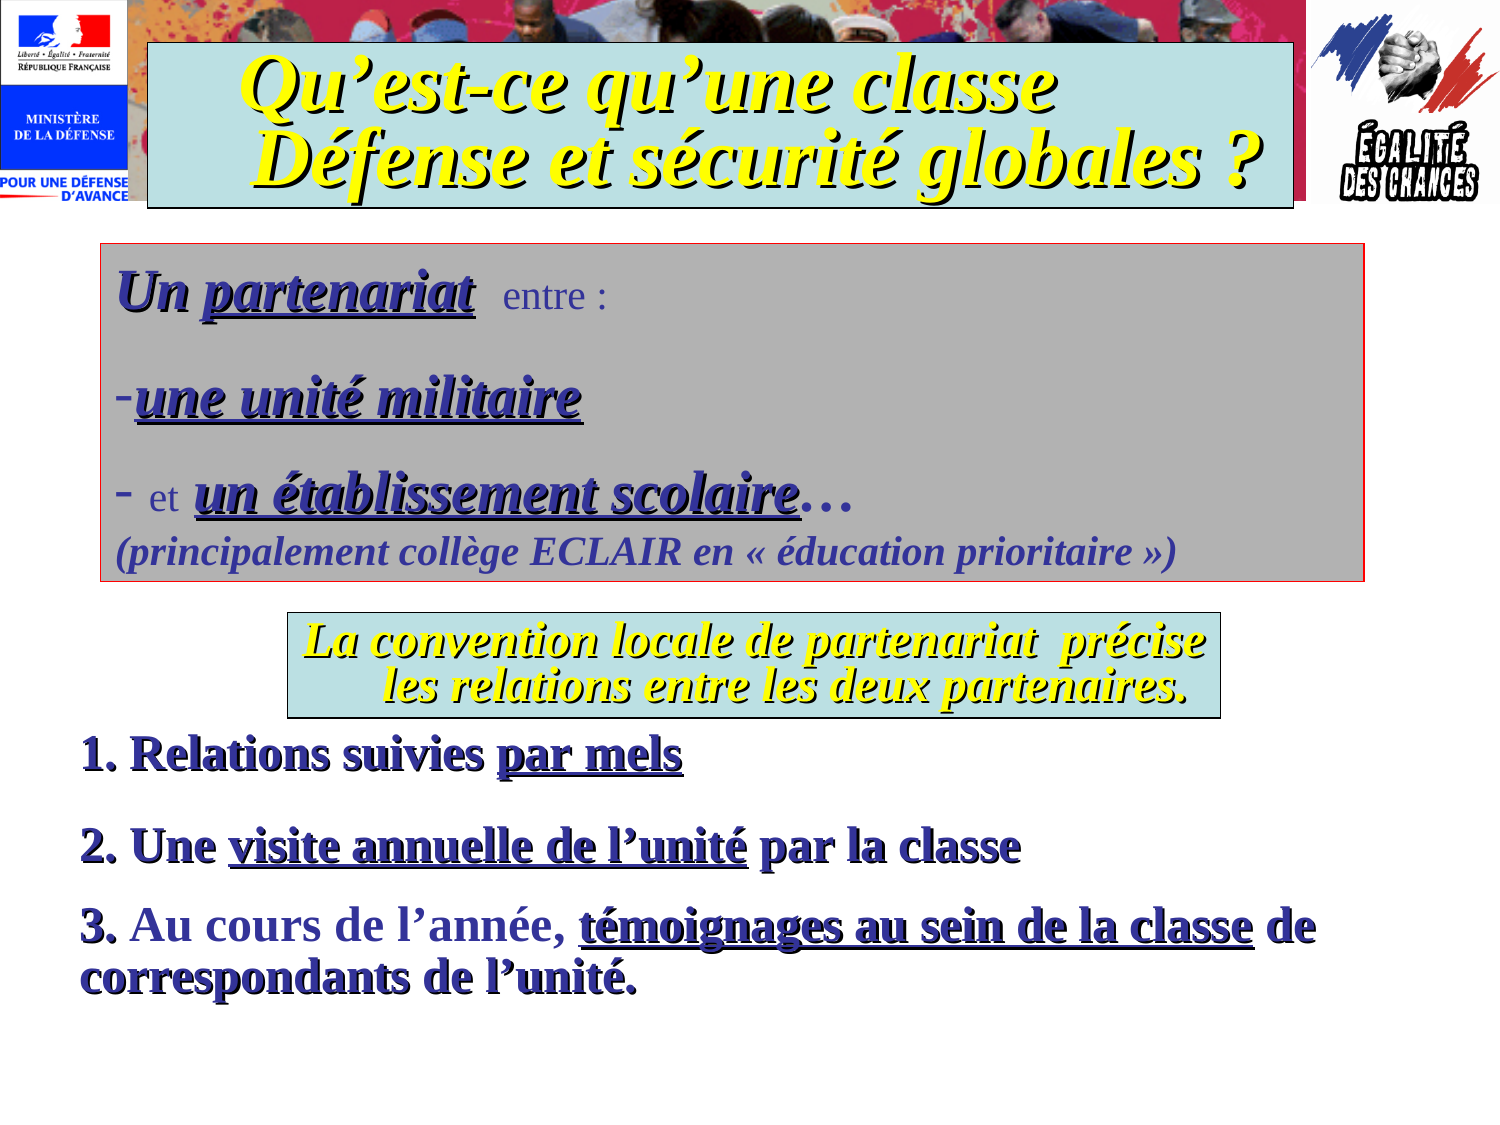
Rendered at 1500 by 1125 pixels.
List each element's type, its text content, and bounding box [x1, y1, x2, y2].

text_box Un partenariat entre : une unité militaire et un établissement scolaire… (principalement collège ECLAIR en « éducation prioritaire ») [100, 243, 1365, 582]
text_box Qu’est-ce qu’une classe Défense et sécurité globales ? [147, 42, 1294, 208]
text_box 3. Au cours de l’année, témoignages au sein de la classe de correspondants de l’unité. [64, 893, 1453, 1011]
picture [0, 0, 1306, 201]
text_box 2. Une visite annuelle de l’unité par la classe [64, 810, 1093, 880]
text_box 1. Relations suivies par mels [64, 727, 762, 786]
picture [1311, 0, 1500, 204]
text_box La convention locale de partenariat précise les relations entre les deux partenaires. [287, 612, 1221, 718]
